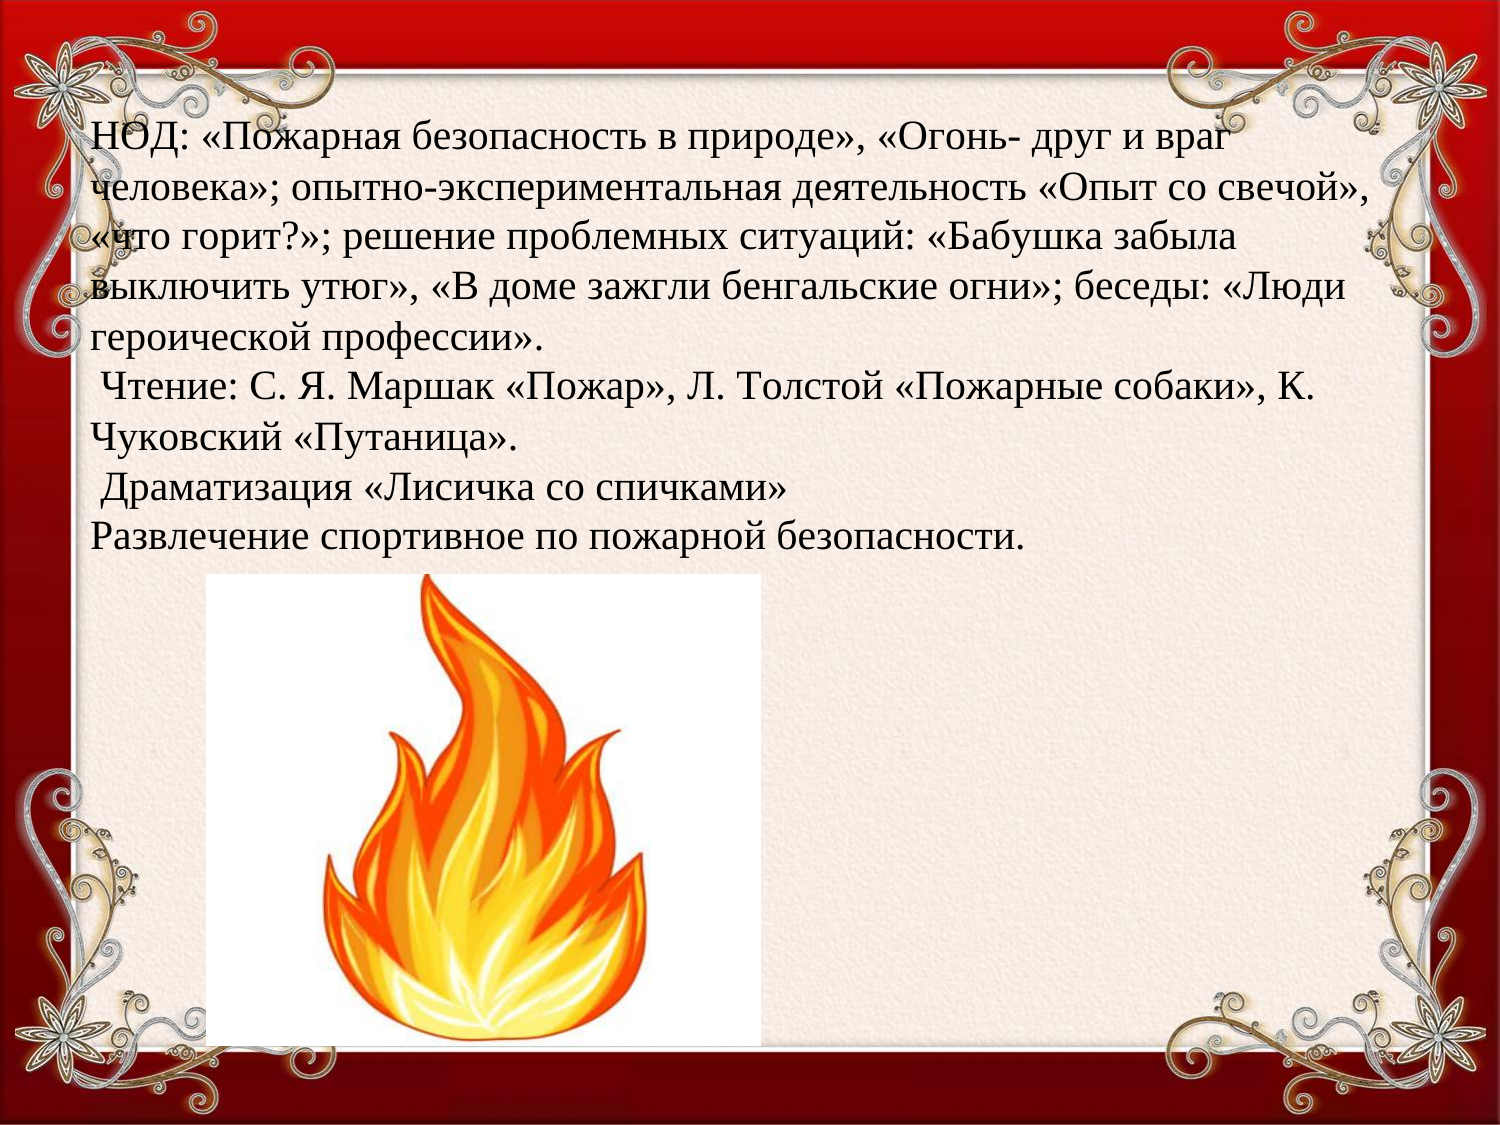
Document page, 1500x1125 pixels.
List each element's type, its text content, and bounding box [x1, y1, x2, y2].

title НОД: «Пожарная безопасность в природе», «Огонь- друг и враг человека»; опытно-экспериментальная деятельность «Опыт со свечой», «что горит?»; решение проблемных ситуаций: «Бабушка забыла выключить утюг», «В доме зажгли бенгальские огни»; беседы: «Люди героической профессии». Чтение: С. Я. Маршак «Пожар», Л. Толстой «Пожарные собаки», К. Чуковский «Путаница». Драматизация «Лисичка со спичками» Развлечение спортивное по пожарной безопасности. [75, 45, 1426, 622]
picture [206, 574, 761, 1046]
